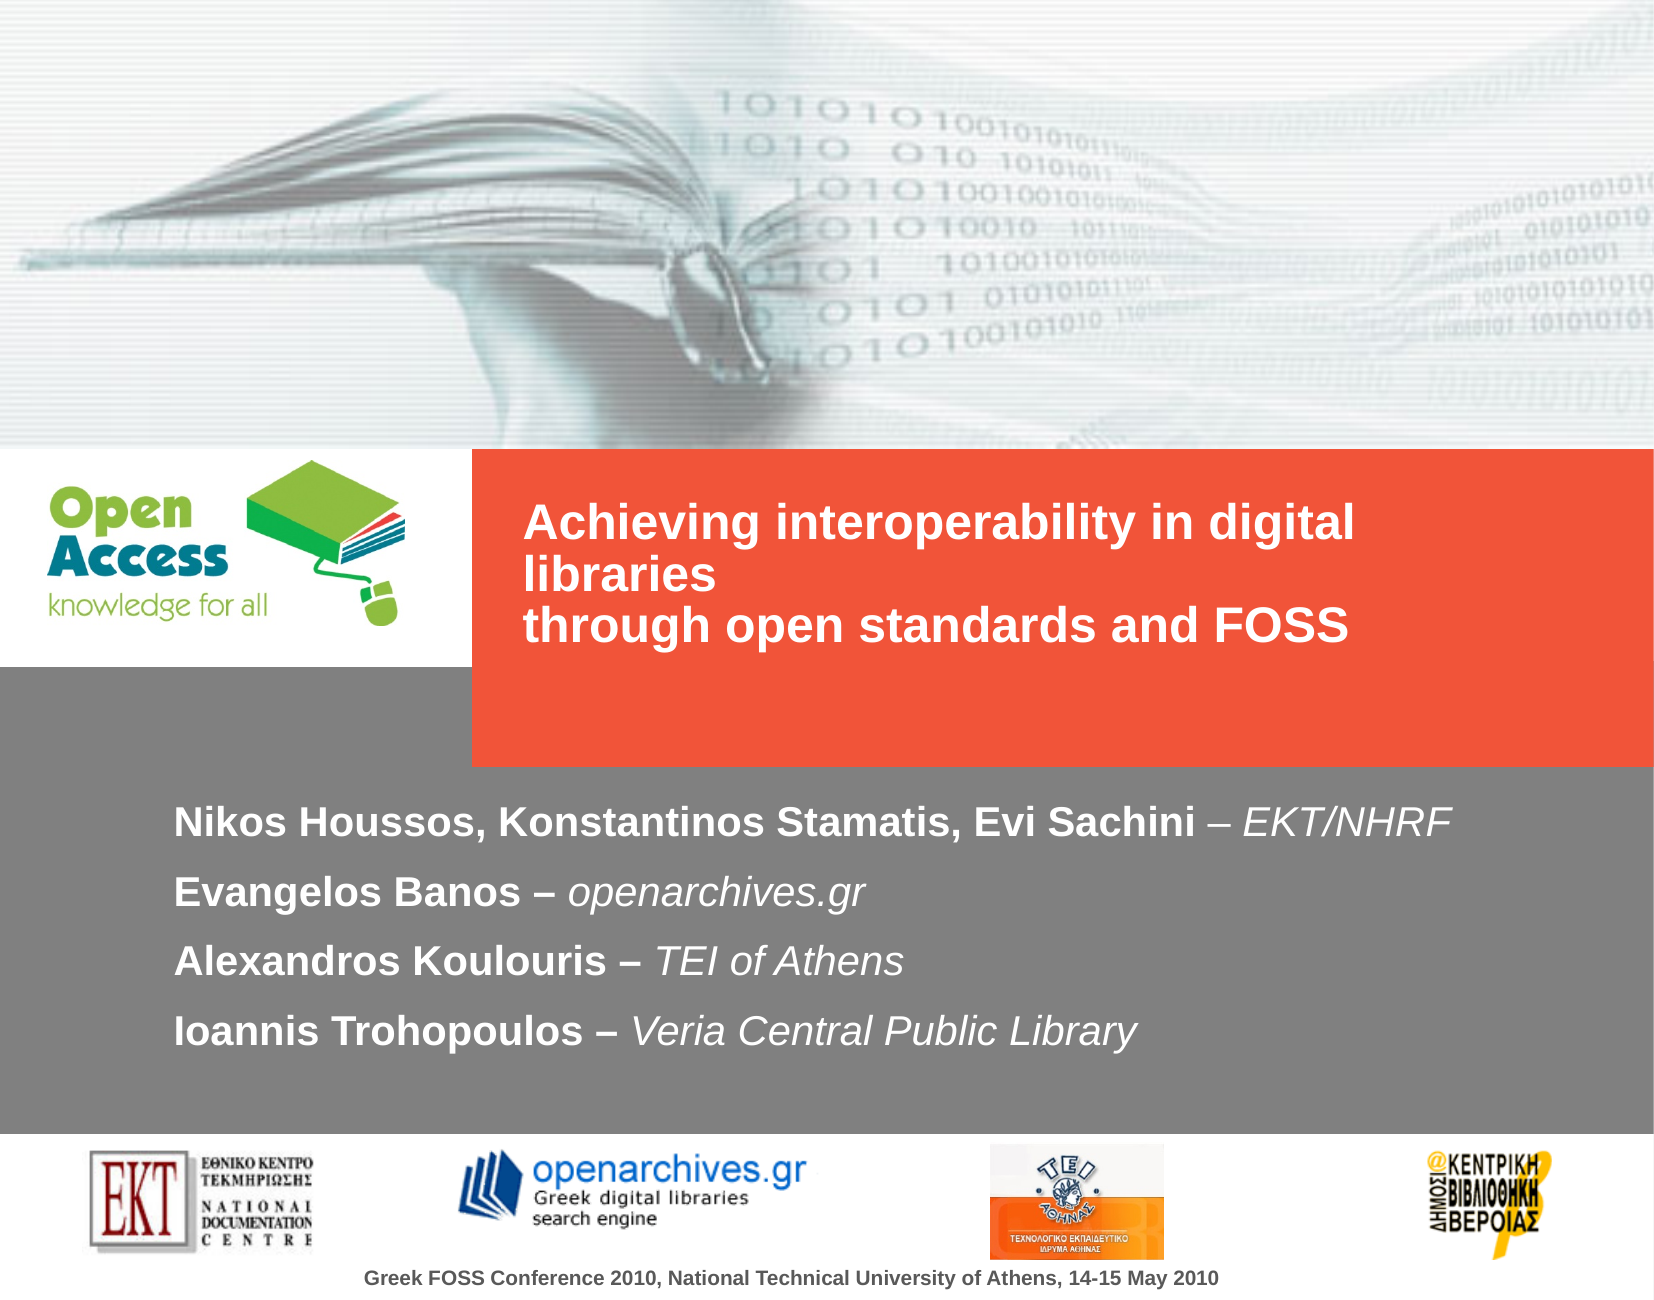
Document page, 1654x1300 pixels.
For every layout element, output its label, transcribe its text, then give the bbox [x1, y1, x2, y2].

picture [1424, 1136, 1648, 1260]
picture [451, 1142, 851, 1231]
picture [47, 460, 405, 626]
text_box Achieving interoperability in digital libraries through open standards and FOSS [507, 490, 1453, 763]
text_box Nikos Houssos, Konstantinos Stamatis, Evi Sachini – EKT/NHRF Evangelos Banos – openarchives.gr Alexandros Koulouris – TEI of Athens Ioannis Trohopoulos – Veria Central Public Library [158, 790, 1612, 1077]
picture [990, 1142, 1164, 1260]
text_box [0, 449, 1654, 1134]
picture [0, 0, 1654, 449]
picture [82, 1138, 323, 1260]
